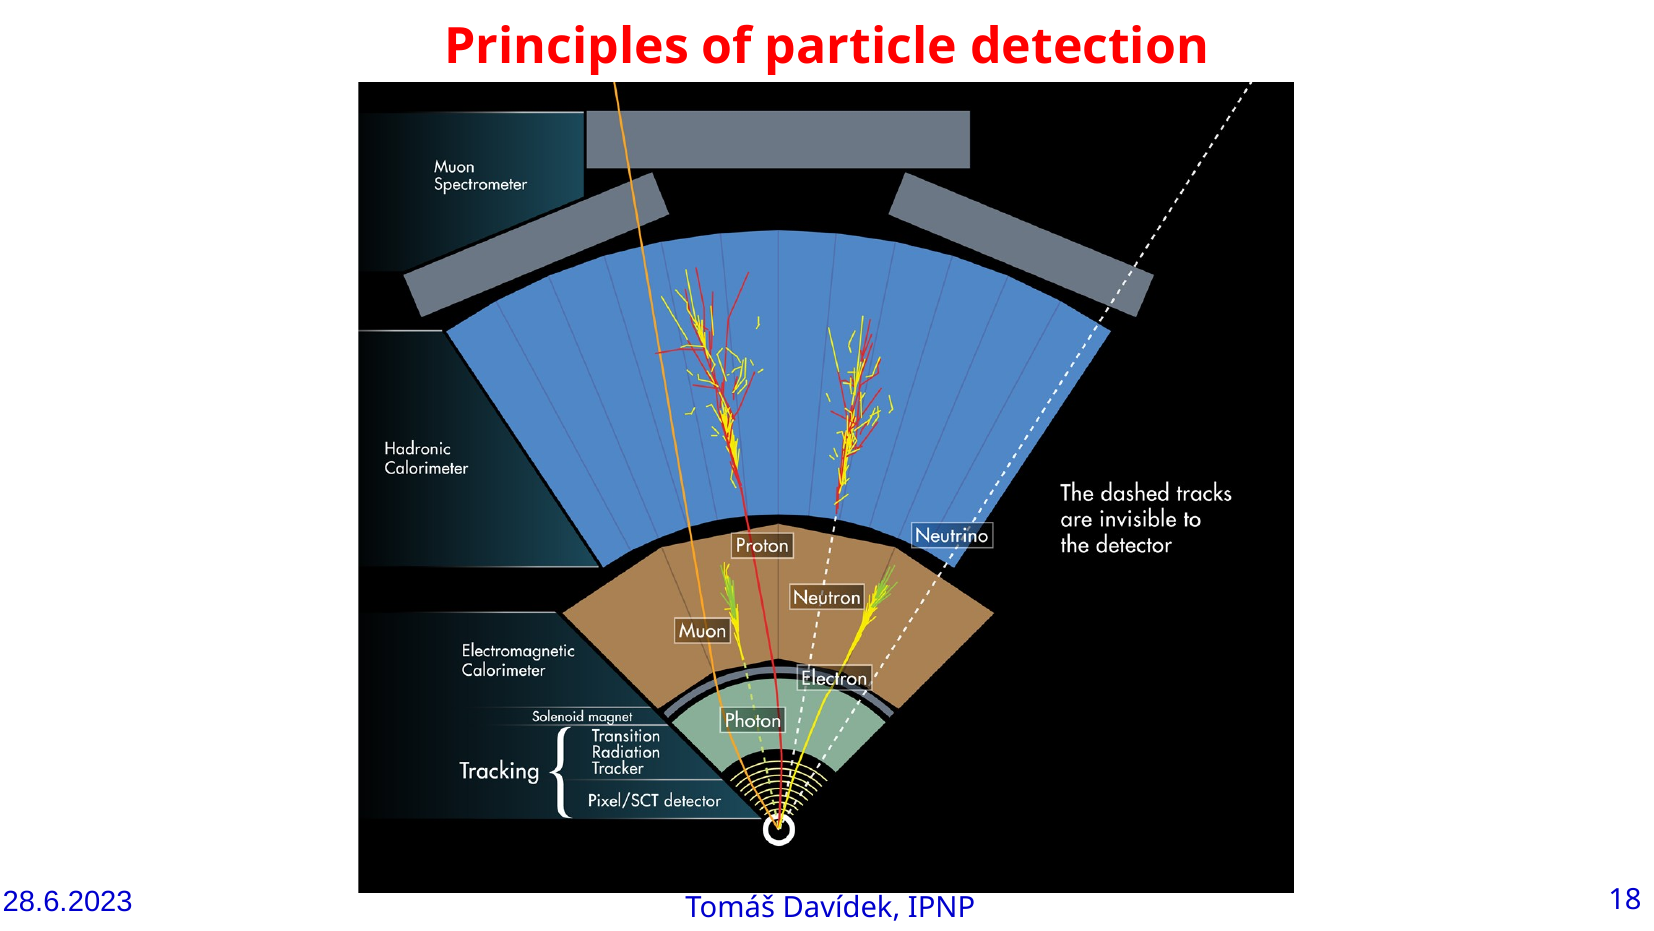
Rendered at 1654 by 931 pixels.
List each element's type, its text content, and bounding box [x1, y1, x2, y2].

picture [358, 82, 1294, 893]
title Principles of particle detection [82, 0, 1571, 89]
